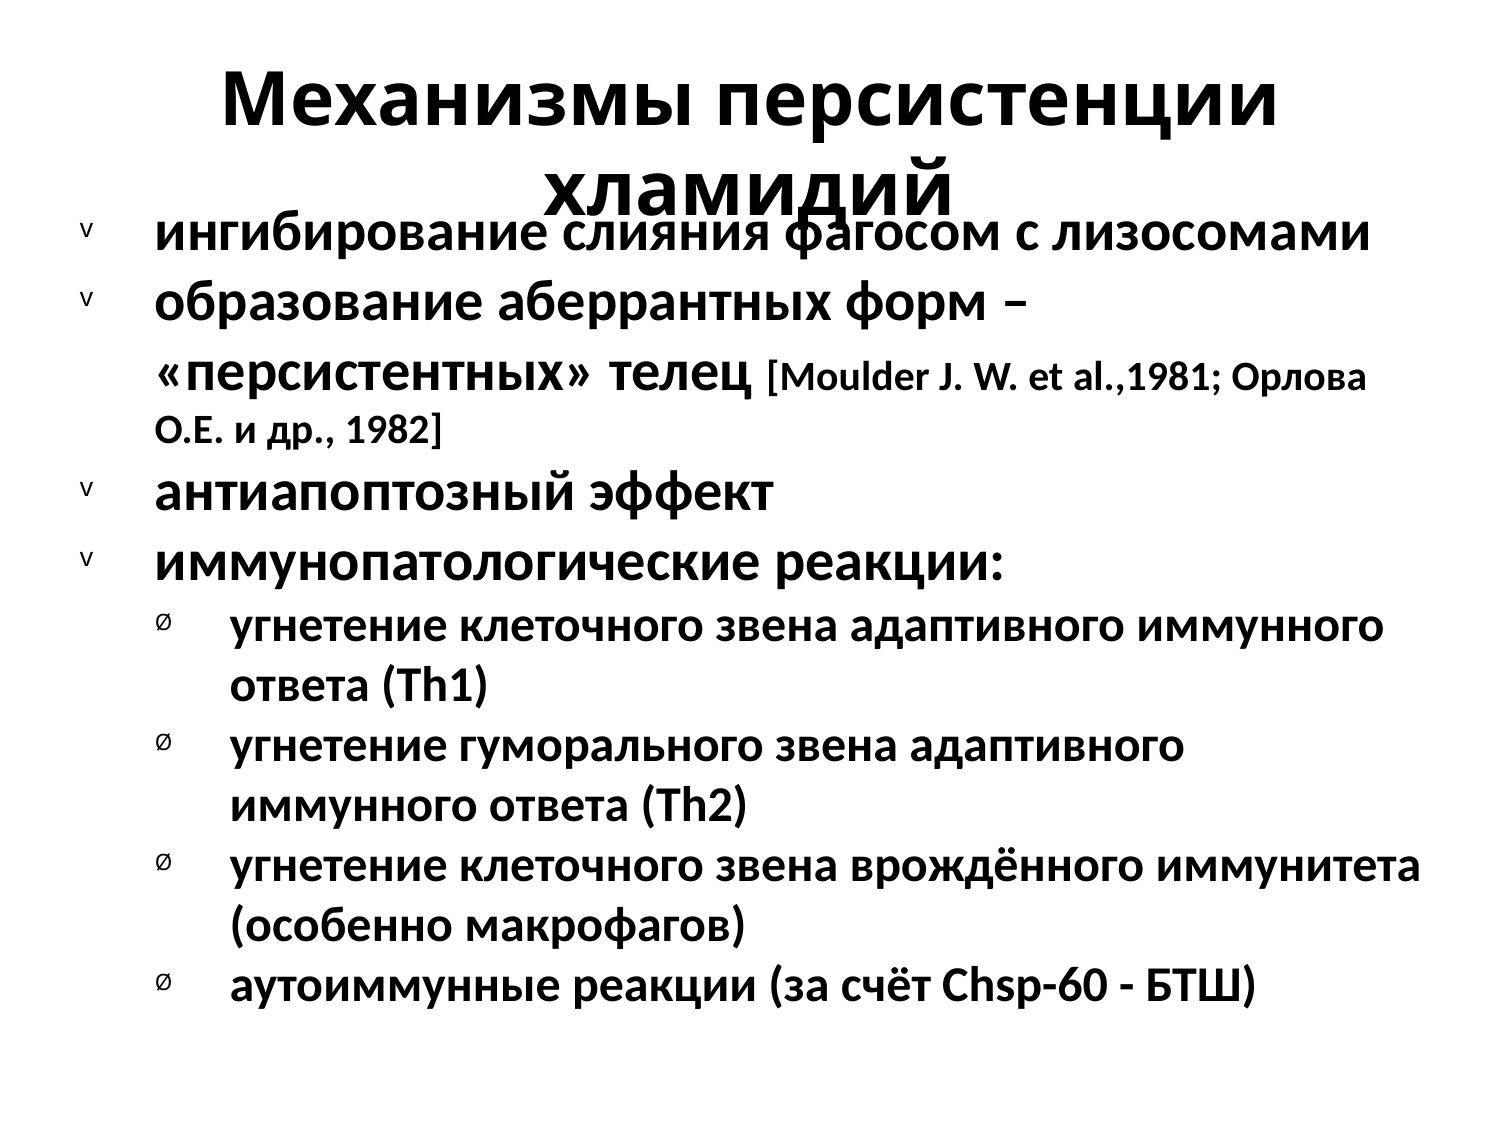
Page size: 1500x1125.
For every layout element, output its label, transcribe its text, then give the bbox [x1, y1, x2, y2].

subtitle ингибирование слияния фагосом с лизосомами образование аберрантных форм – «персистентных» телец [Moulder J. W. et al.,1981; Орлова О.Е. и др., 1982] антиапоптозный эффект иммунопатологические реакции: угнетение клеточного звена адаптивного иммунного ответа (Th1) угнетение гуморального звена адаптивного иммунного ответа (Th2) угнетение клеточного звена врождённого иммунитета (особенно макрофагов) аутоиммунные реакции (за счёт Сhsp-60 - БТШ) [64, 184, 1447, 1071]
title Механизмы персистенции хламидий [64, 42, 1436, 149]
